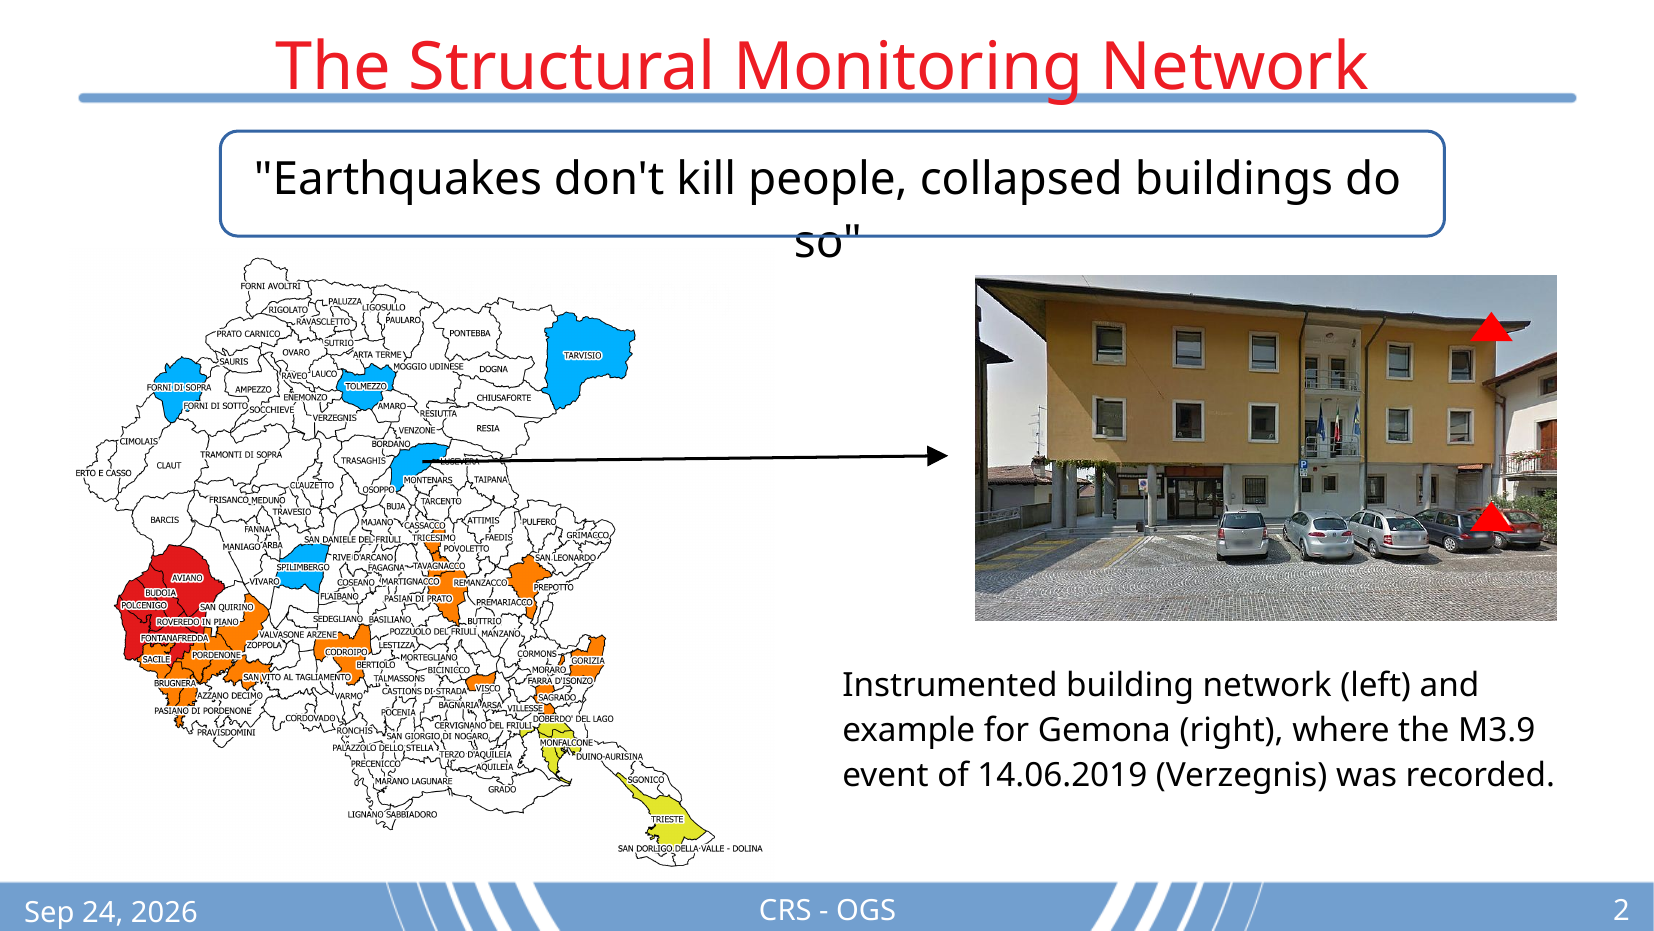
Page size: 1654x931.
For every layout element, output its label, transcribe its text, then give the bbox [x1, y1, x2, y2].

text_box [1469, 501, 1513, 531]
text_box [1469, 311, 1513, 342]
text_box "Earthquakes don't kill people, collapsed buildings do so" Nigel Priestley (1943-2014) [222, 138, 1436, 234]
text_box Instrumented building network (left) and example for Gemona (right), where the M3.9 event of 14.06.2019 (Verzegnis) was recorded. [827, 653, 1593, 851]
text_box [90, 108, 1576, 451]
text_box "Earthquakes don't kill people, collapsed buildings do so" Nigel Priestley (1943-2014) [220, 228, 1436, 245]
title The Structural Monitoring Network [75, 18, 1571, 109]
picture [0, 0, 1654, 931]
